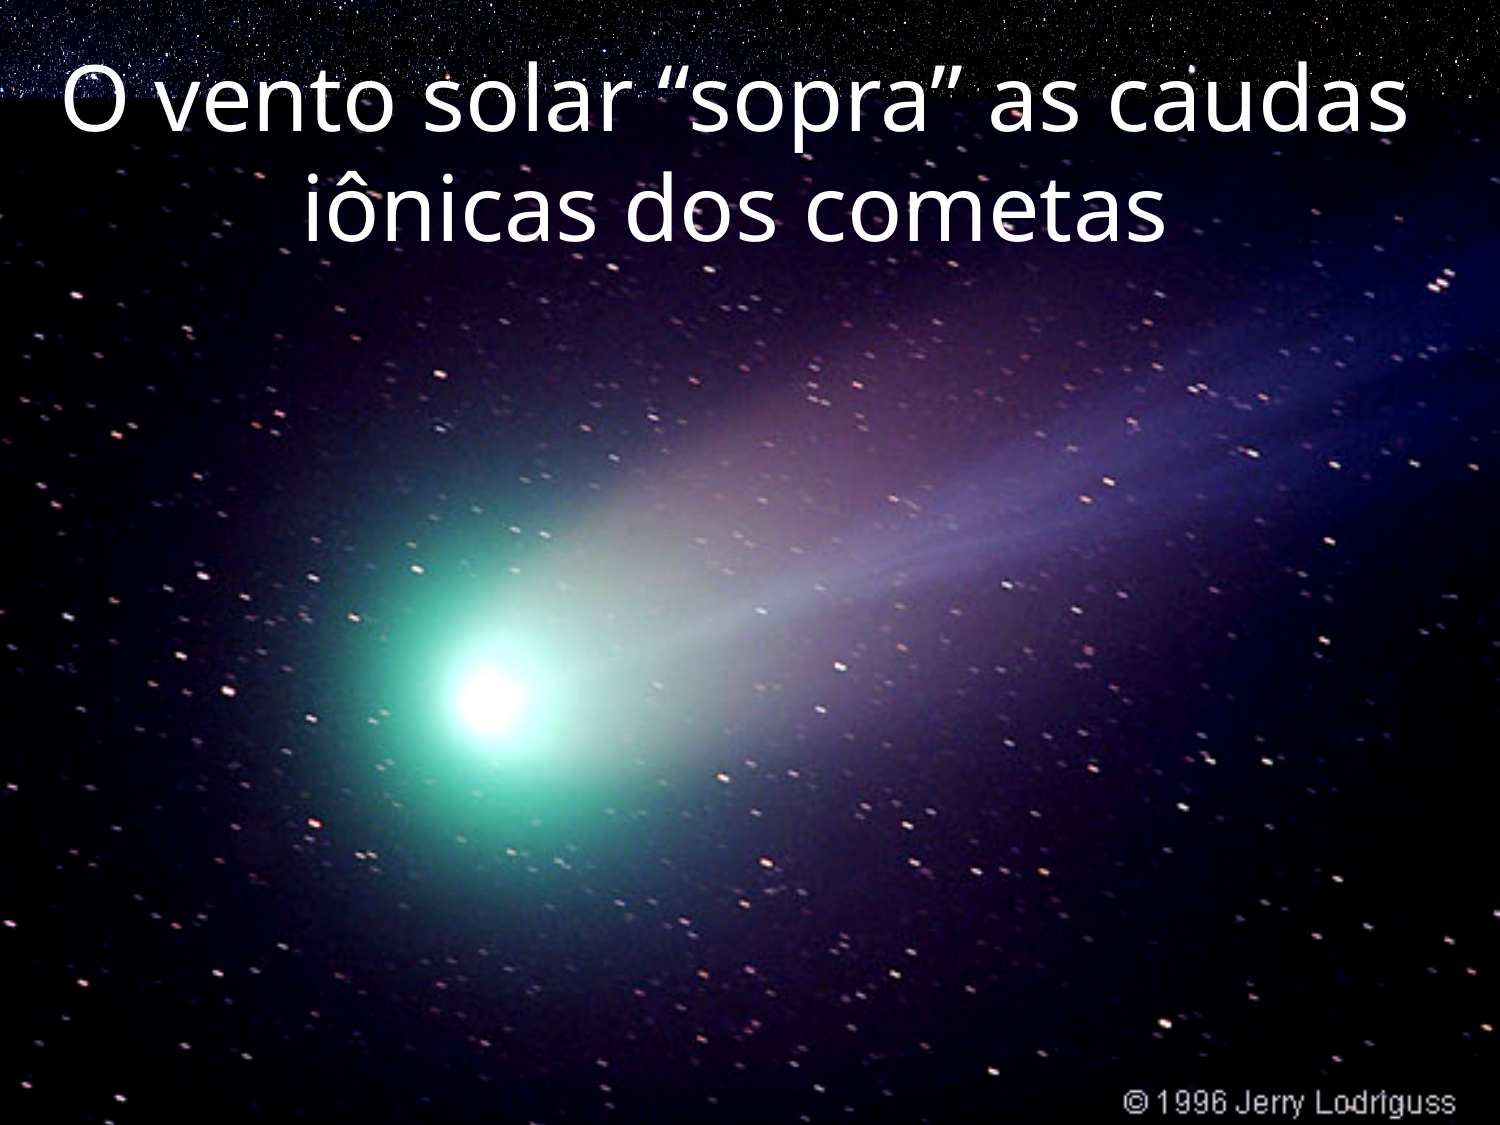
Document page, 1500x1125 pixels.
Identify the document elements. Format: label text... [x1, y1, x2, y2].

title O vento solar “sopra” as caudas iônicas dos cometas [0, 56, 1471, 244]
picture [0, 0, 1500, 1125]
